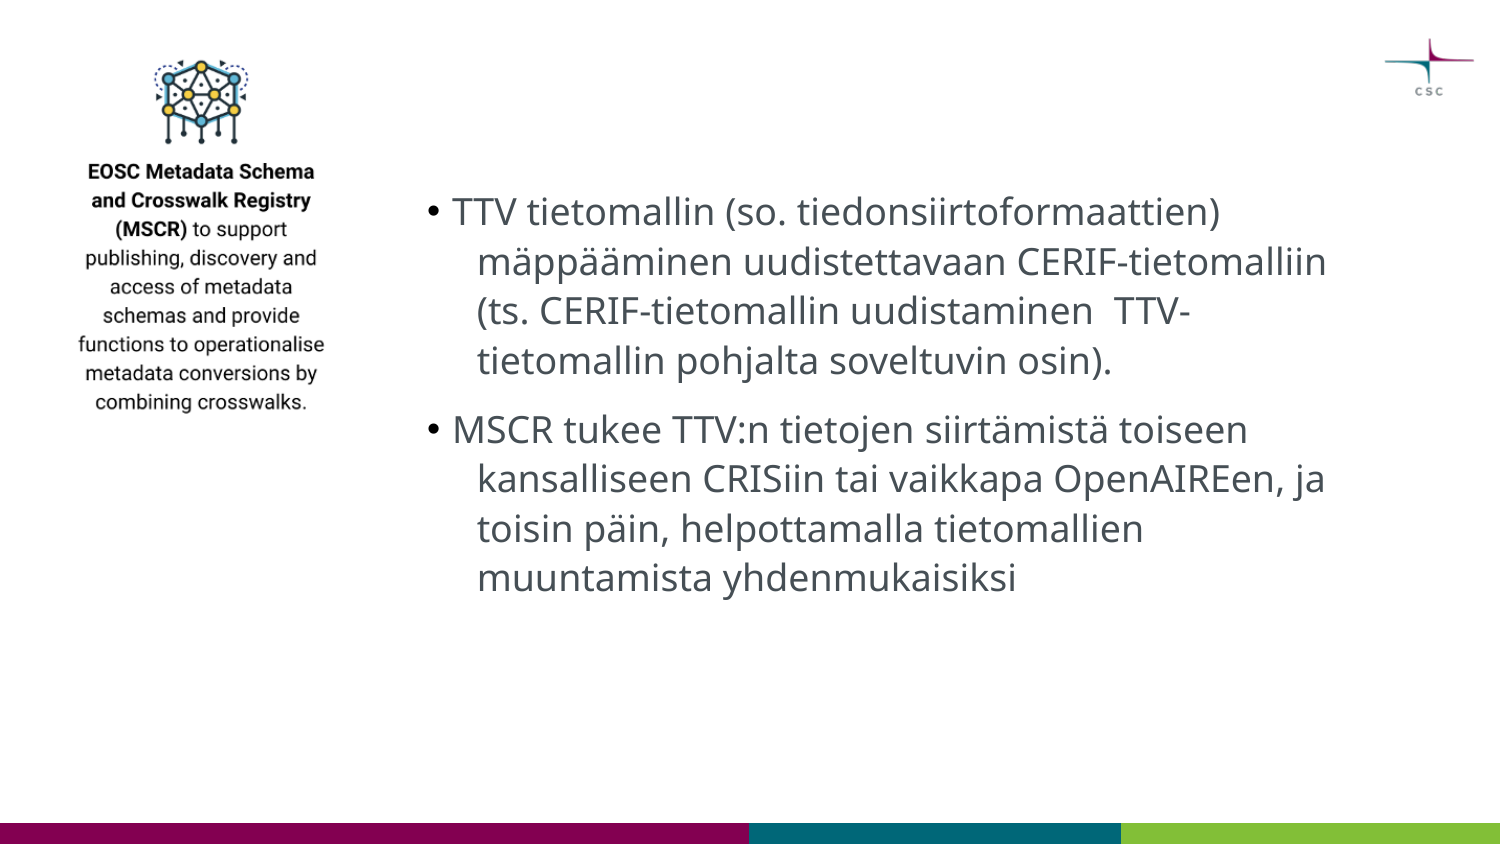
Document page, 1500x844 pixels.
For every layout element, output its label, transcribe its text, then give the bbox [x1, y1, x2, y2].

picture [69, 44, 333, 422]
text_box TTV tietomallin (so. tiedonsiirtoformaattien) mäppääminen uudistettavaan CERIF-tietomalliin (ts. CERIF-tietomallin uudistaminen TTV-tietomallin pohjalta soveltuvin osin). MSCR tukee TTV:n tietojen siirtämistä toiseen kansalliseen CRISiin tai vaikkapa OpenAIREen, ja toisin päin, helpottamalla tietomallien muuntamista yhdenmukaisiksi [416, 178, 1363, 666]
